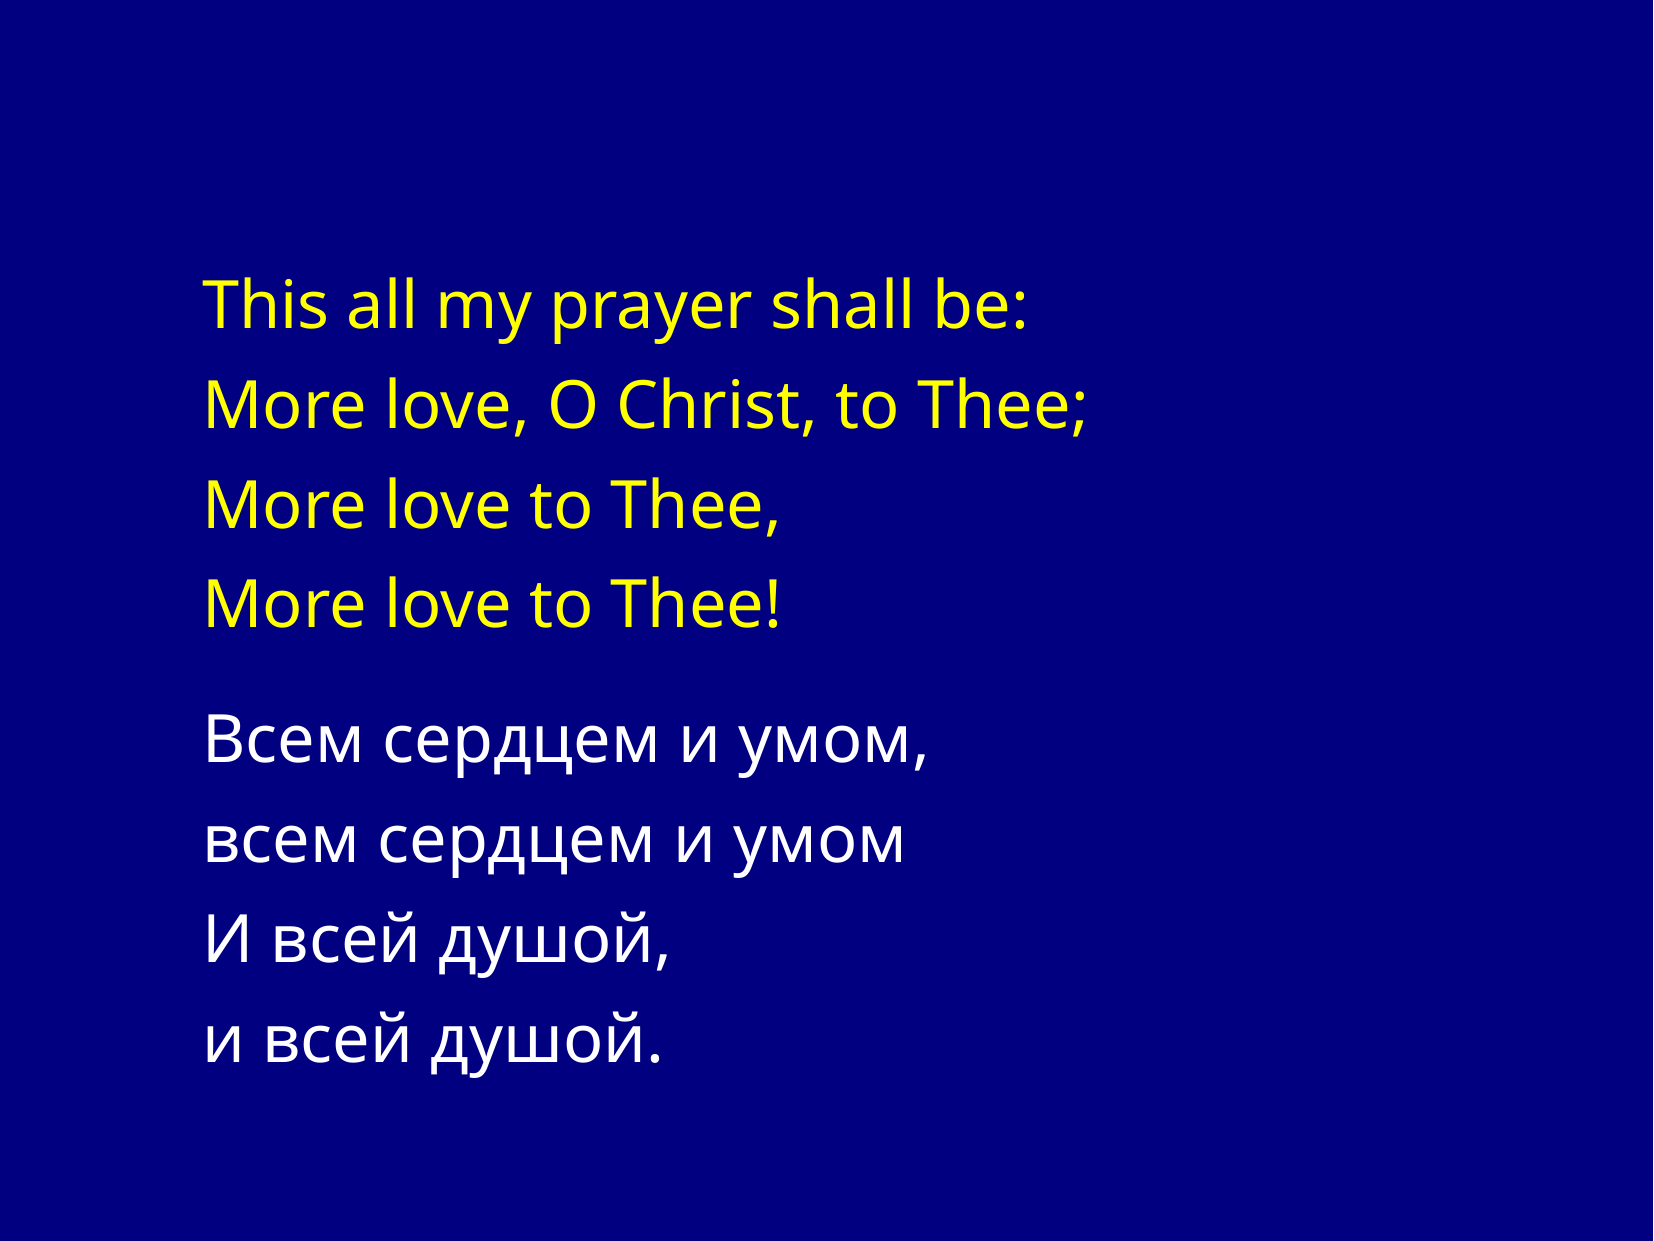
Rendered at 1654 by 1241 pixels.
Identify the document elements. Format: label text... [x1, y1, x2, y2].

text_box Всем сердцем и умом, всем сердцем и умом И всей душой, и всей душой. [75, 675, 1576, 1163]
text_box This all my prayer shall be: More love, O Christ, to Thee; More love to Thee, More love to Thee! [75, 150, 1576, 638]
